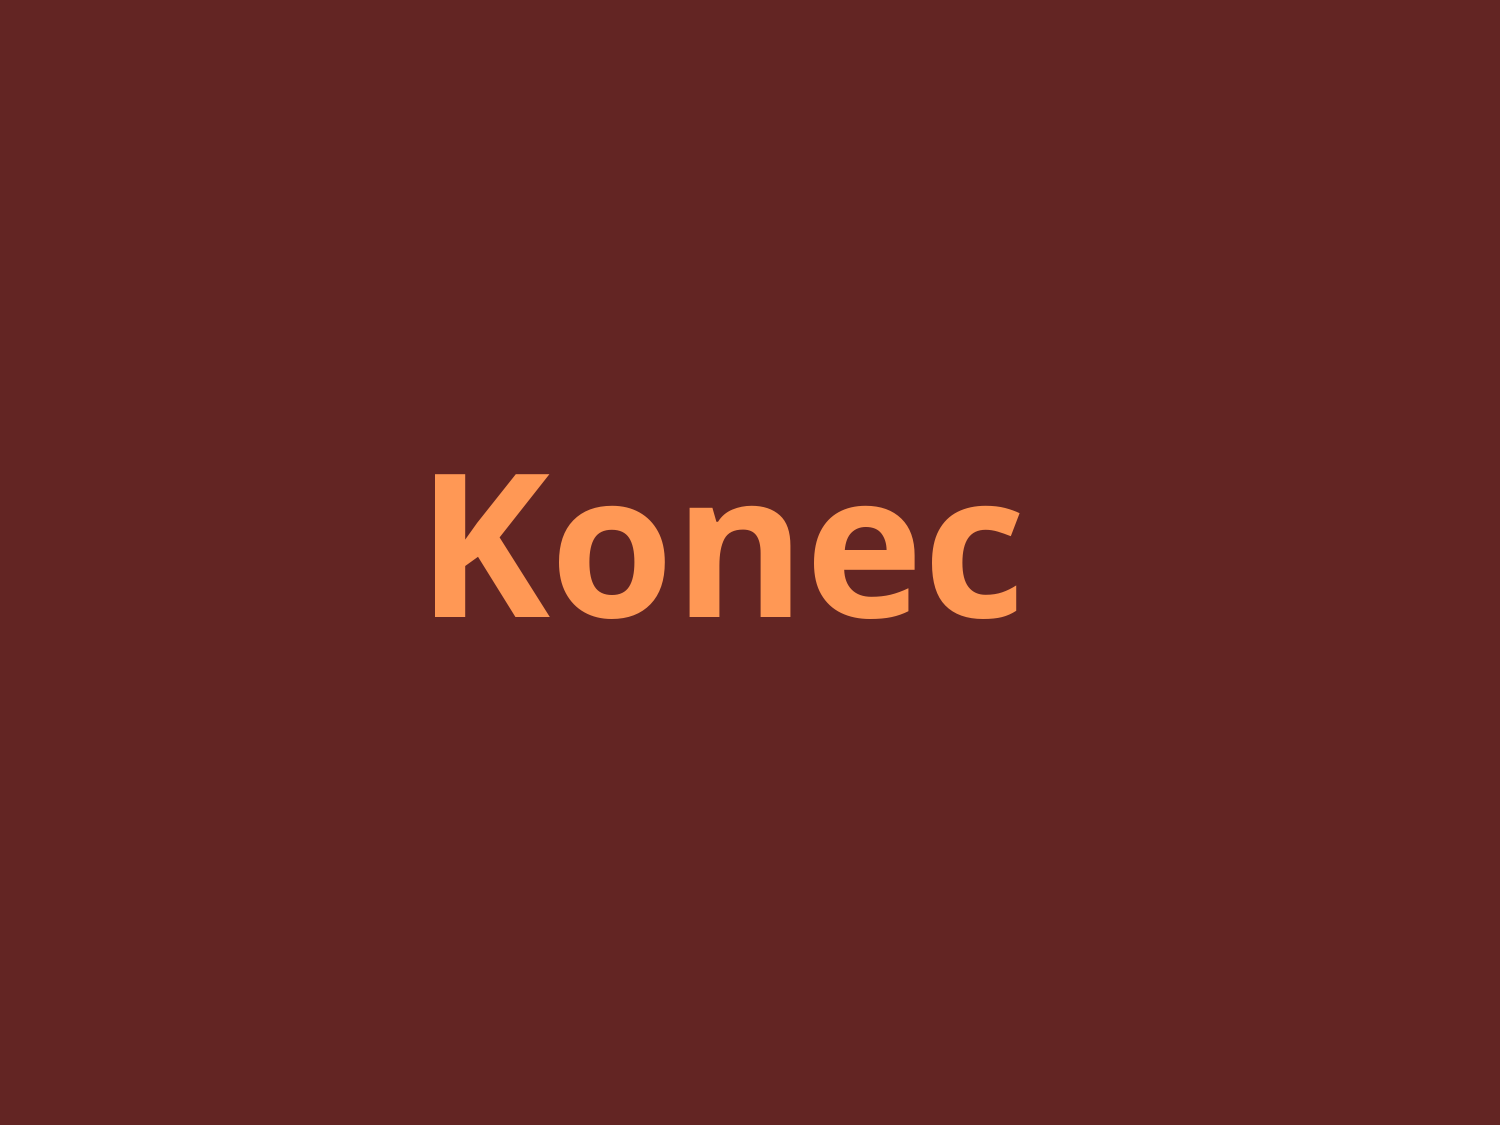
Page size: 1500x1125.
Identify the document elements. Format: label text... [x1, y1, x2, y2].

text_box Konec [402, 410, 1042, 665]
